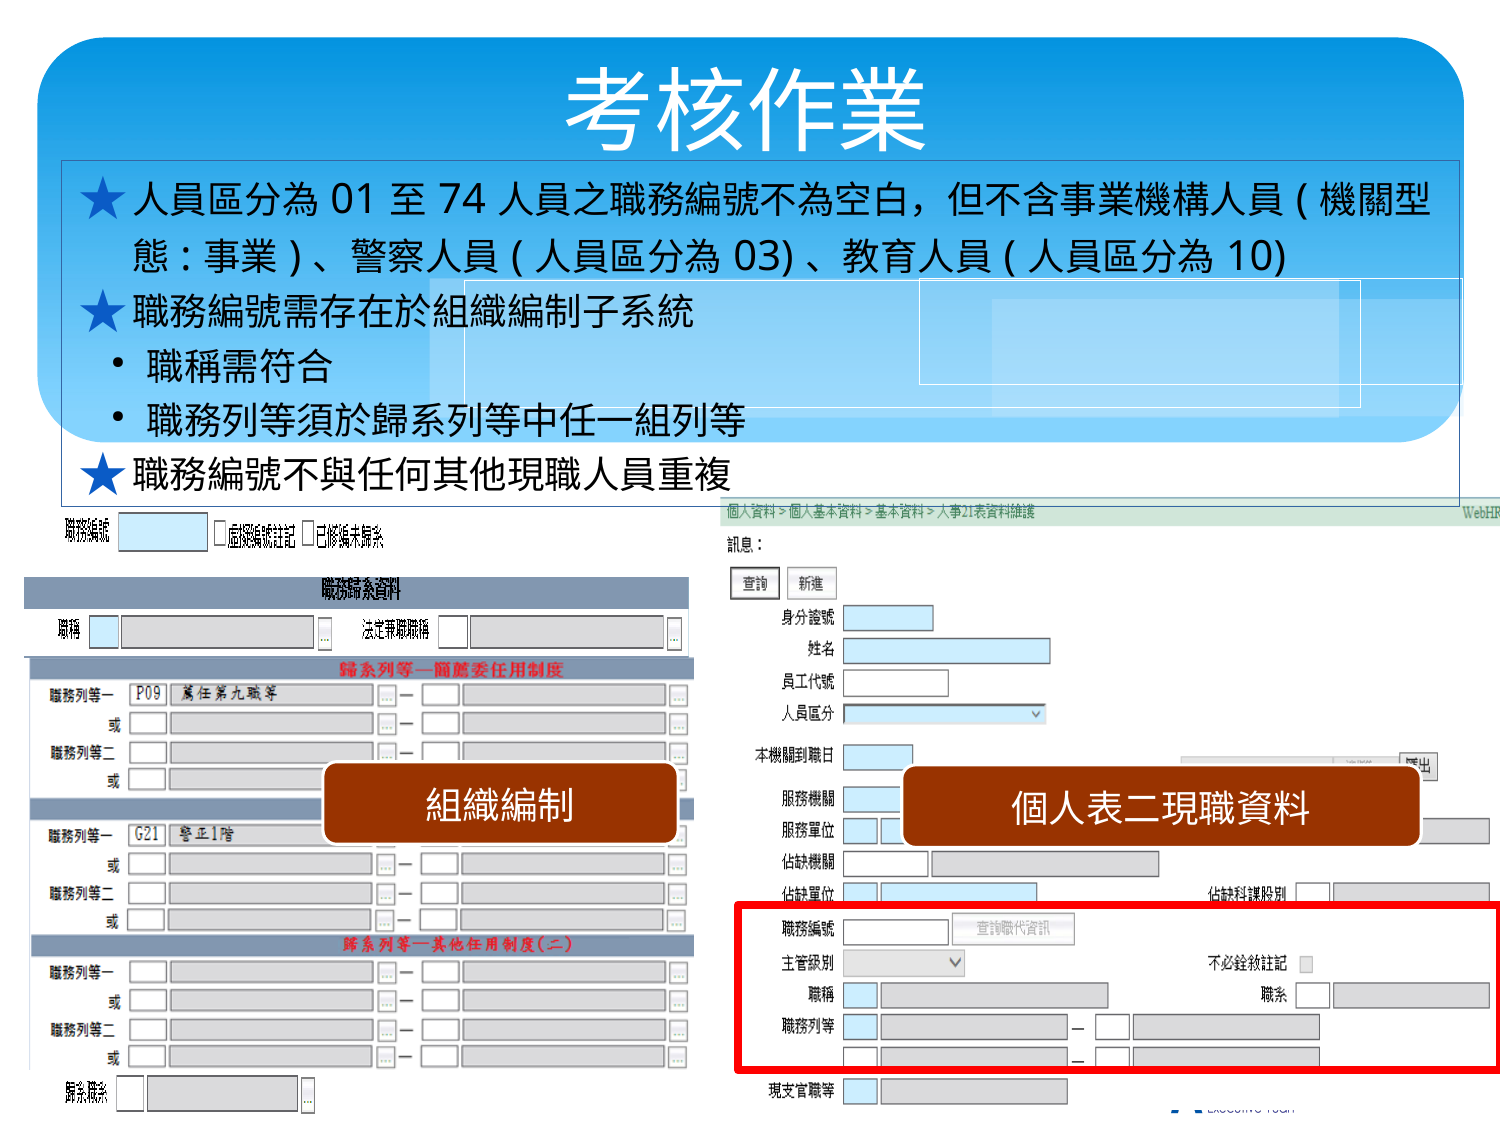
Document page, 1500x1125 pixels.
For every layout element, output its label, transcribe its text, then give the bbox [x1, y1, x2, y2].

text_box 人員區分為01至74人員之職務編號不為空白，但不含事業機構人員(機關型態:事業)、警察人員(人員區分為03)、教育人員(人員區分為10) 職務編號需存在於組織編制子系統 職稱需符合 職務列等須於歸系列等中任一組列等 職務編號不與任何其他現職人員重複 [61, 160, 1460, 421]
title Ｑ＆Ａ [1460, 299, 1464, 398]
text_box 個人表二現職資料 [901, 764, 1422, 848]
picture [24, 577, 694, 1114]
title 考核作業 [71, 28, 1422, 160]
picture [720, 496, 1500, 1118]
picture [1422, 62, 1453, 67]
picture [742, 909, 1496, 1066]
picture [24, 511, 705, 560]
text_box 組織編制 [322, 761, 679, 845]
picture [37, 85, 71, 427]
picture [315, 424, 328, 428]
picture [1422, 85, 1464, 299]
picture [655, 426, 665, 434]
picture [49, 61, 71, 67]
picture [62, 421, 1446, 443]
picture [720, 496, 1459, 506]
